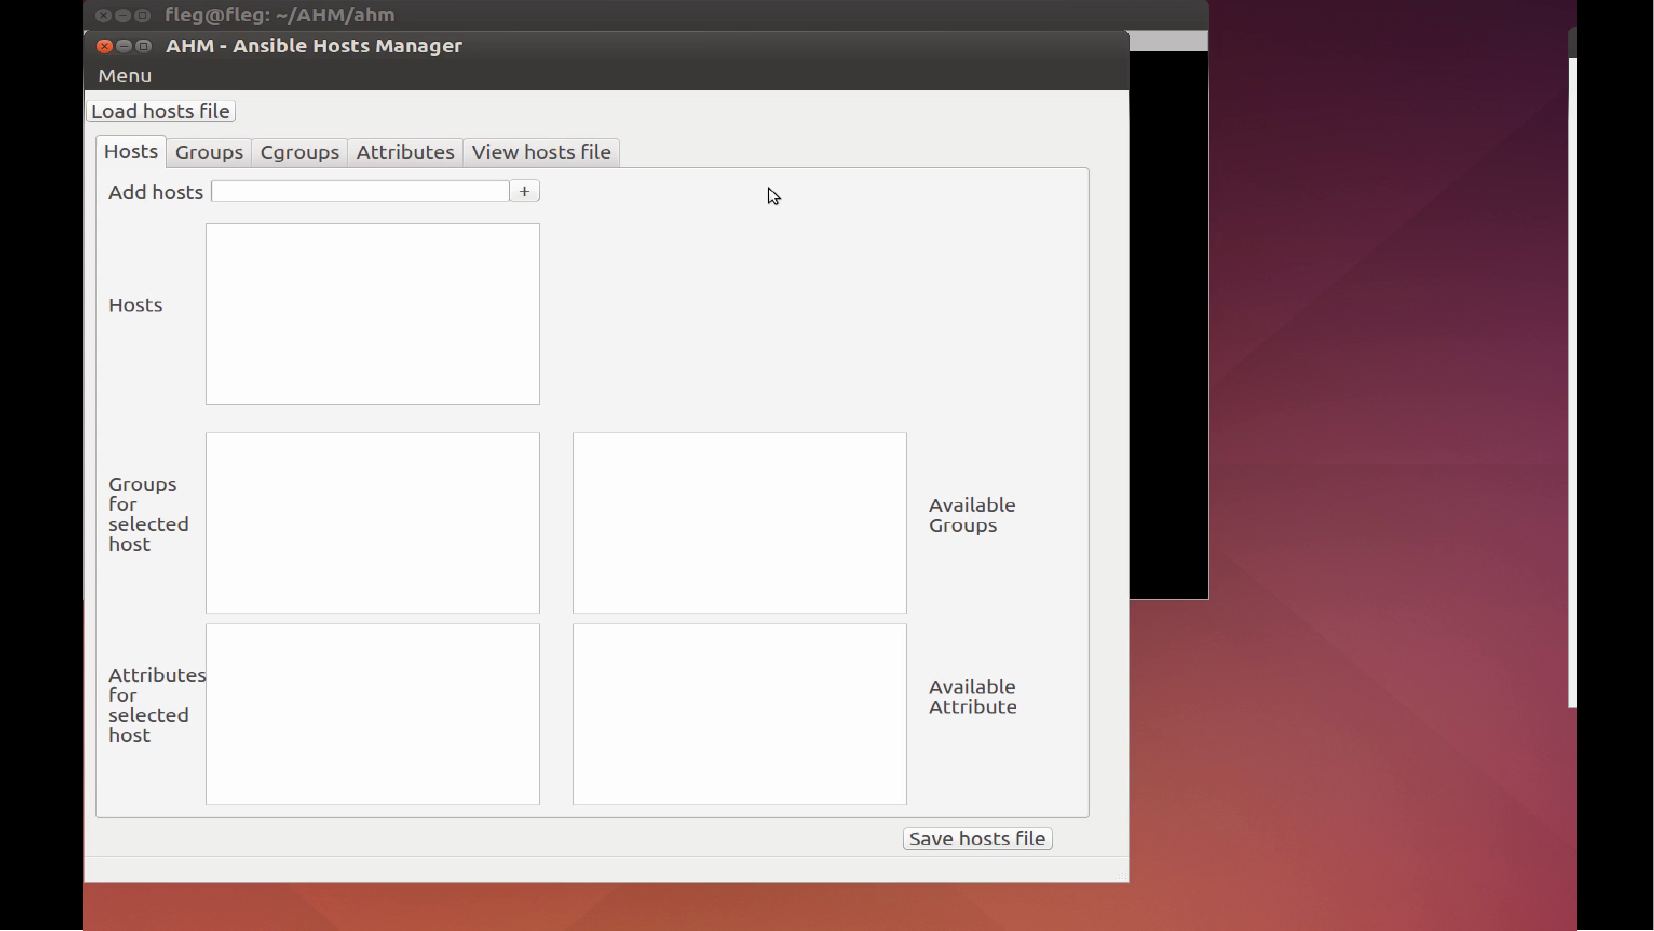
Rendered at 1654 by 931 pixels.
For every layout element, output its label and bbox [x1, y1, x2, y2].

text_box [82, 0, 1577, 931]
